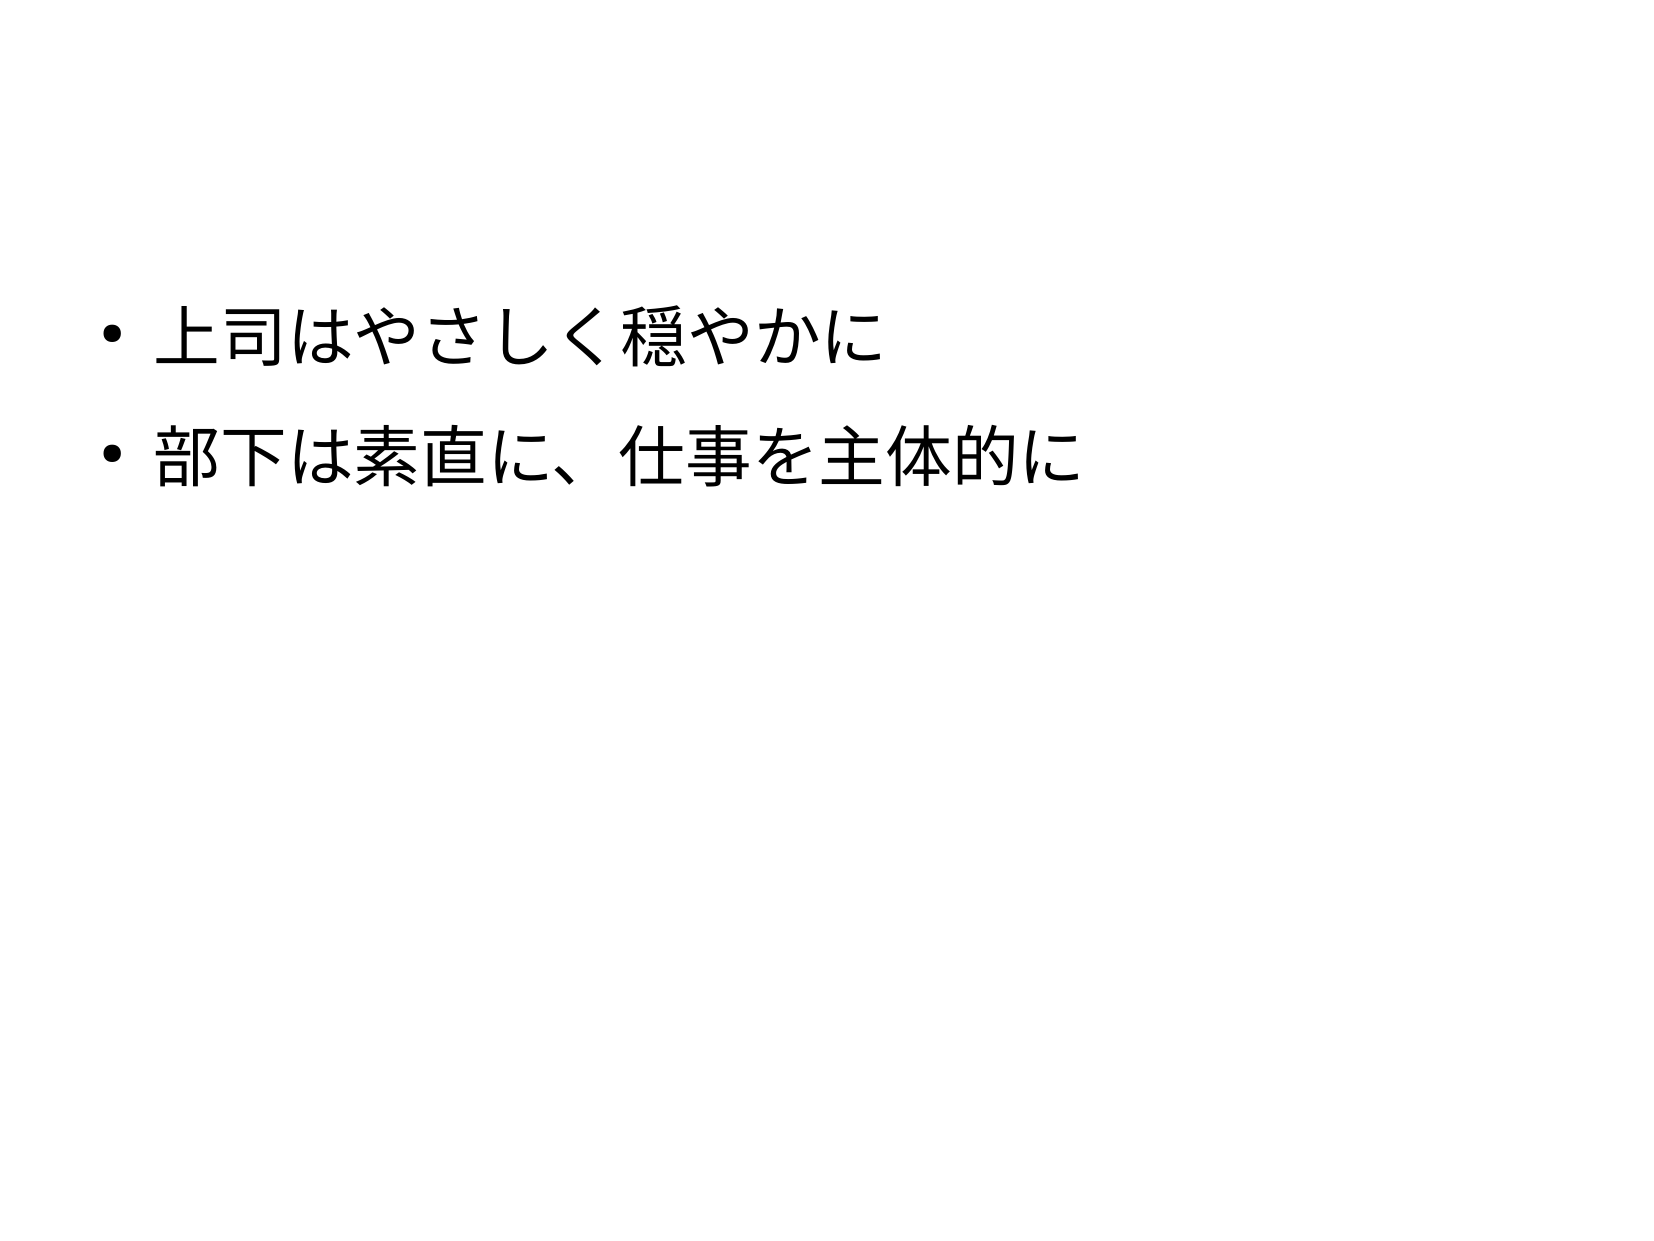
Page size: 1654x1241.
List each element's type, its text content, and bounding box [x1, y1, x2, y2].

list 上司はやさしく穏やかに 部下は素直に、仕事を主体的に [82, 290, 1571, 1010]
